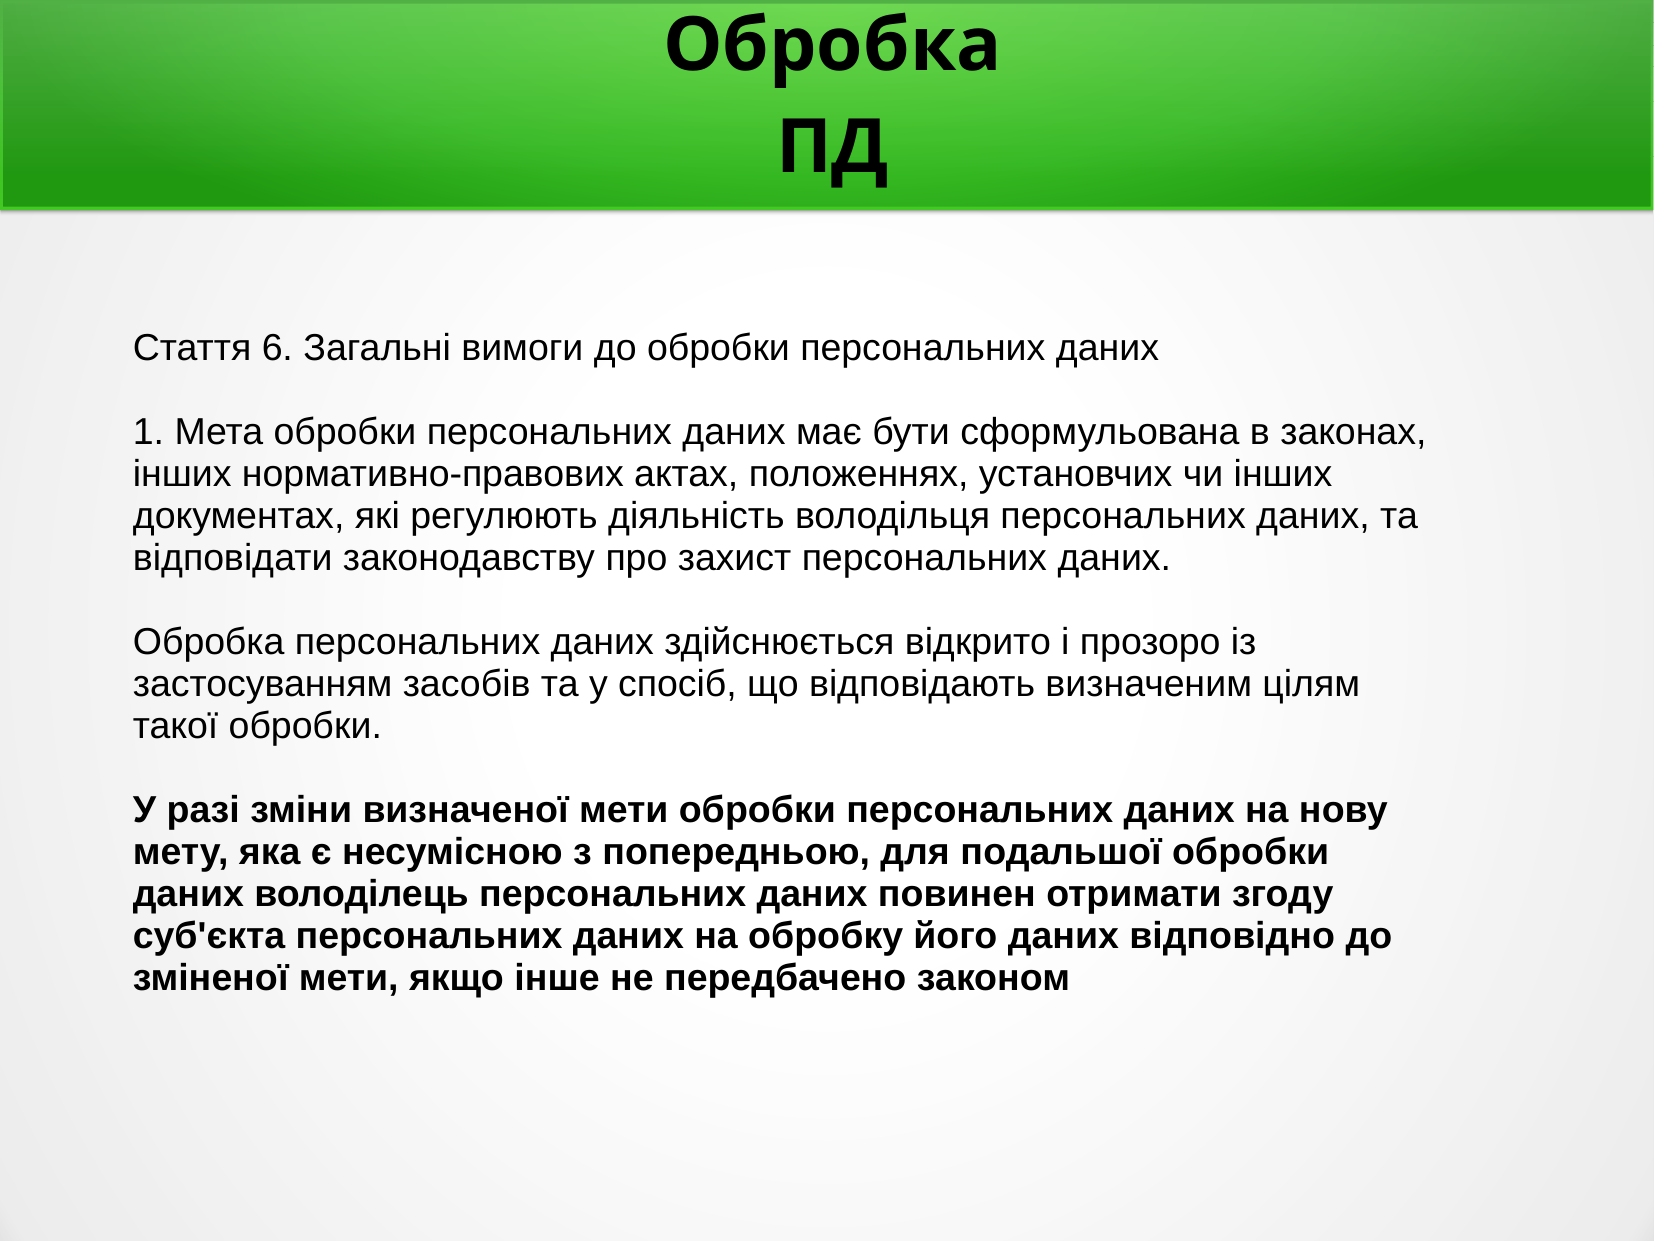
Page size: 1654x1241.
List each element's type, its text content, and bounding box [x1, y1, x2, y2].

text_box Обробка ПД [602, 35, 1063, 150]
text_box Стаття 6. Загальні вимоги до обробки персональних даних 1. Мета обробки персональних даних має бути сформульована в законах, інших нормативно-правових актах, положеннях, установчих чи інших документах, які регулюють діяльність володільця персональних даних, та відповідати законодавству про захист персональних даних. Обробка персональних даних здійснюється відкрито і прозоро із застосуванням засобів та у спосіб, що відповідають визначеним цілям такої обробки. У разі зміни визначеної мети обробки персональних даних на нову мету, яка є несумісною з попередньою, для подальшої обробки даних володілець персональних даних повинен отримати згоду суб'єкта персональних даних на обробку його даних відповідно до зміненої мети, якщо інше не передбачено законом [118, 318, 1465, 1006]
